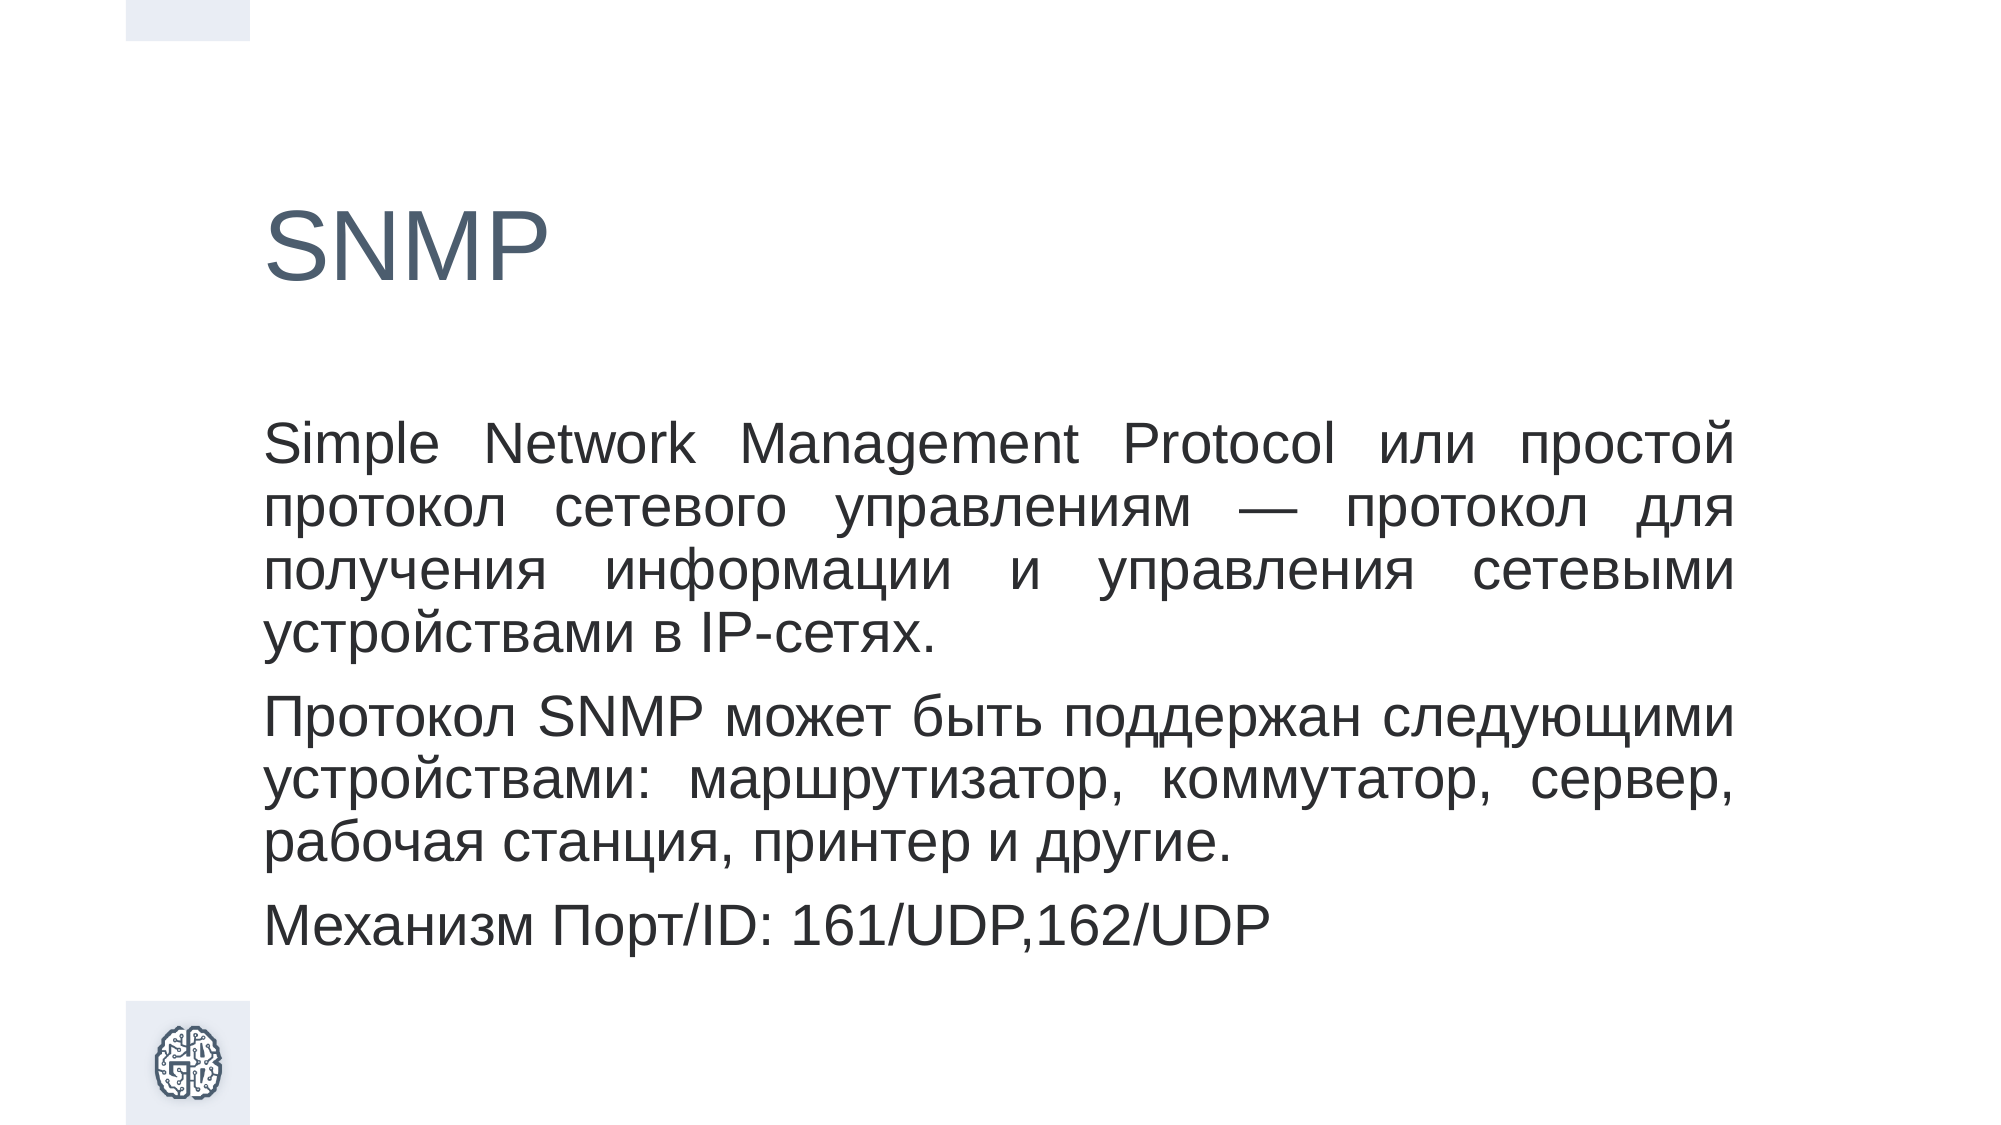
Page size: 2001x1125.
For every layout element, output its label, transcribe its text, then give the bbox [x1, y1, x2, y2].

title SNMP [248, 124, 1752, 372]
list Simple Network Management Protocol или простой протокол сетевого управлениям — протокол для получения информации и управления сетевыми устройствами в IP-сетях. Протокол SNMP может быть поддержан следующими устройствами: маршрутизатор, коммутатор, сервер, рабочая станция, принтер и другие. Механизм Порт/ID: 161/UDP,162/UDP [248, 431, 1752, 941]
picture [144, 1016, 232, 1110]
